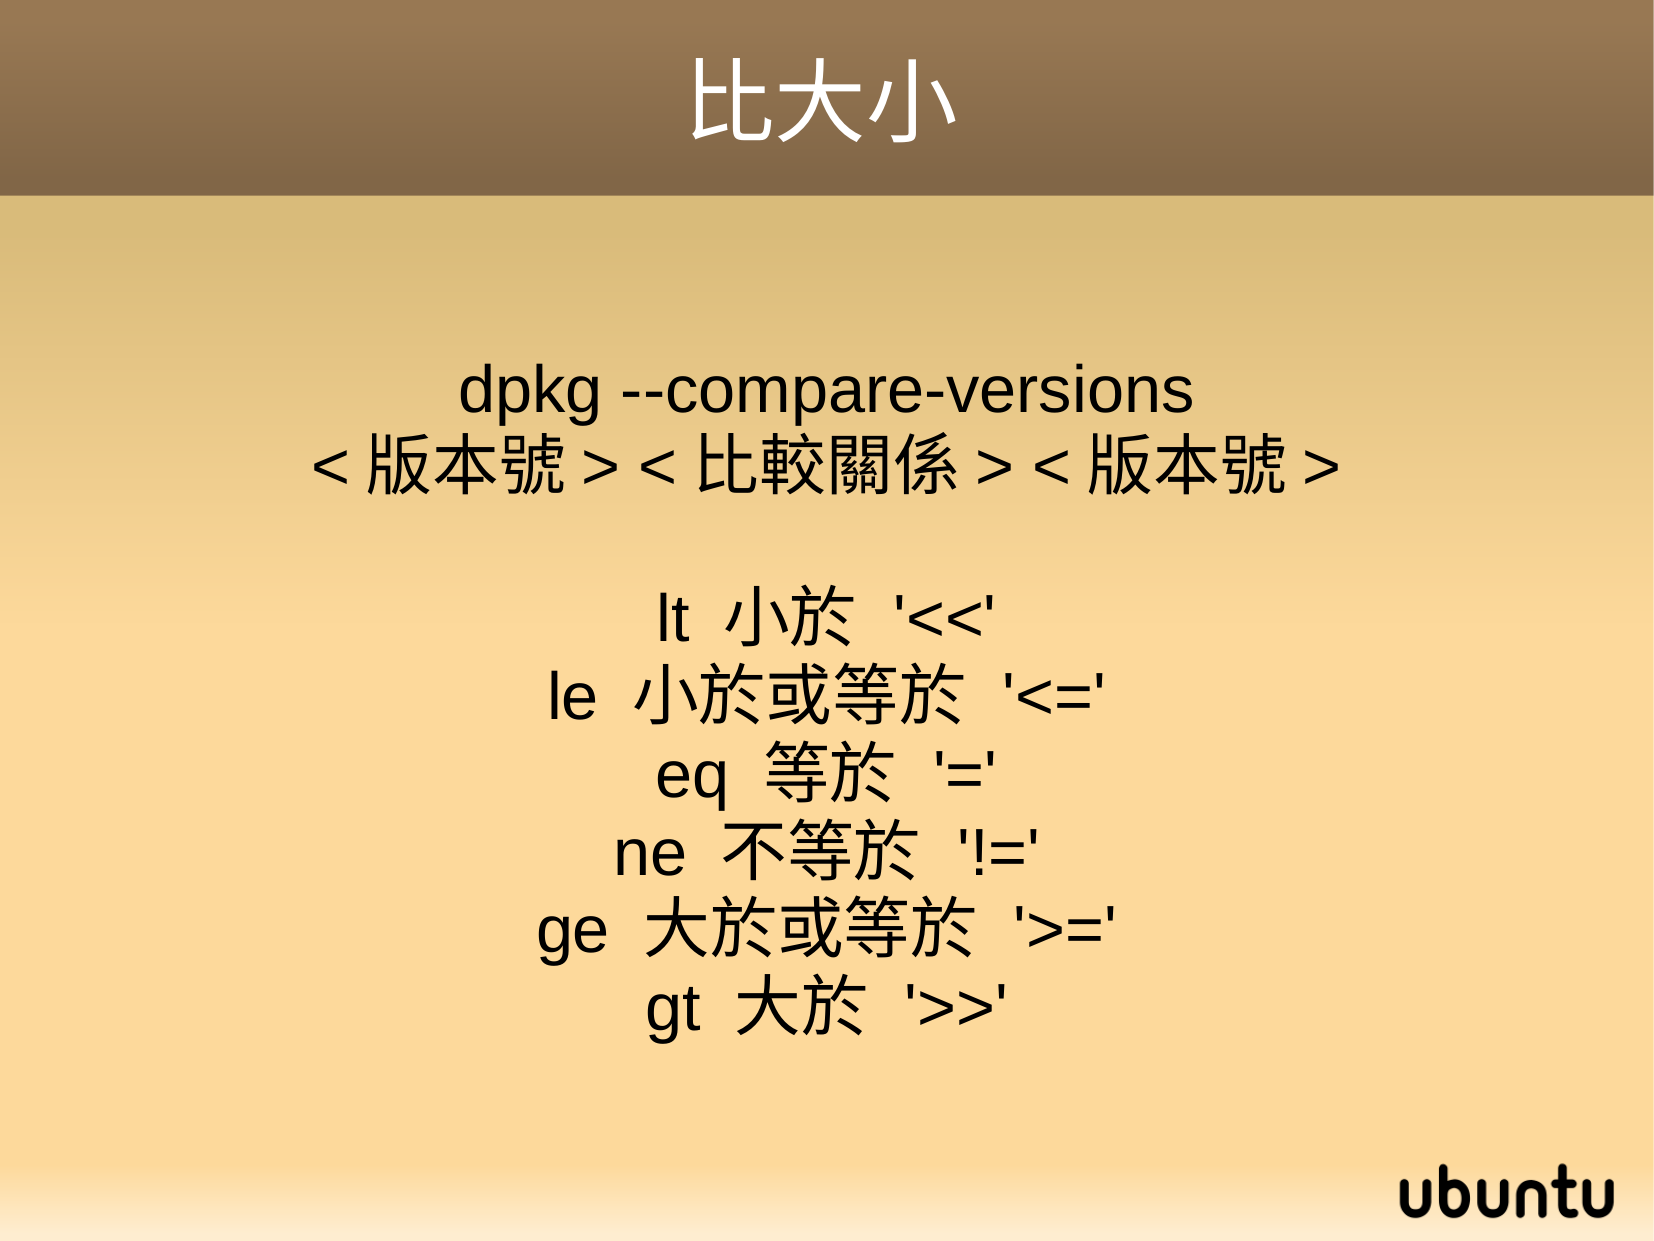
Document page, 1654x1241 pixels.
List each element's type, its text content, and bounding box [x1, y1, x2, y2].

picture [0, 0, 1654, 1241]
subtitle dpkg --compare-versions <版本號> <比較關係> <版本號> lt 小於 '<<' le 小於或等於 '<=' eq 等於 '=' ne 不等於 '!=' ge 大於或等於 '>=' gt 大於 '>>' [82, 297, 1571, 1102]
title 比大小 [76, 7, 1565, 200]
